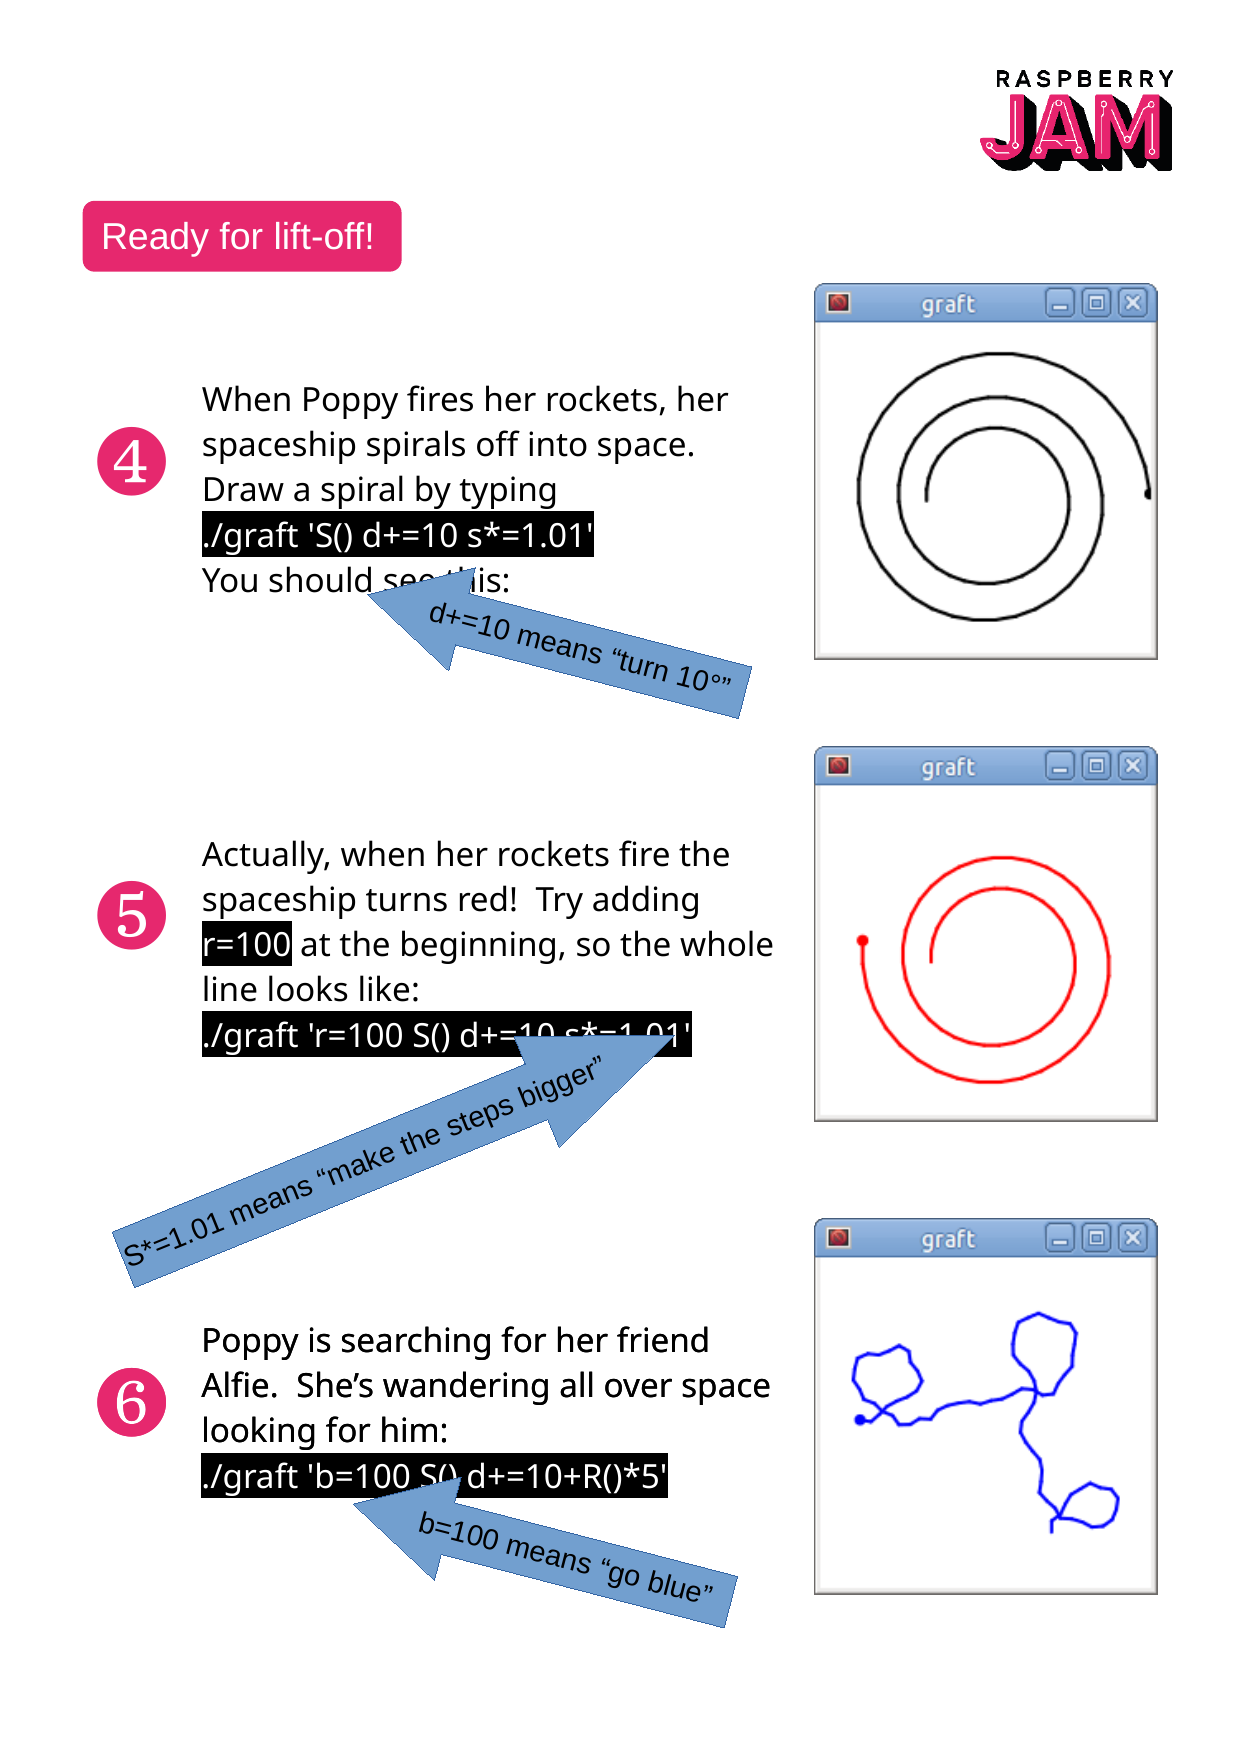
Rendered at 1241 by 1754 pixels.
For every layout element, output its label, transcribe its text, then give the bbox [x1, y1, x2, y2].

picture [980, 70, 1173, 172]
text_box When Poppy fires her rockets, her spaceship spirals off into space. Draw a spiral by typing ./graft 'S() d+=10 s*=1.01' You should see this: [187, 368, 792, 576]
text_box Poppy is searching for her friend Alfie. She’s wandering all over space looking for him: ./graft 'b=100 S() d+=10+R()*5' [189, 1309, 792, 1479]
picture [814, 1218, 1158, 1595]
text_box Actually, when her rockets fire the spaceship turns red! Try adding r=100 at the beginning, so the whole line looks like: ./graft 'r=100 S() d+=10 s*=1.01' [187, 823, 792, 1031]
text_box b=100 means “go blue” [353, 1477, 738, 1628]
picture [814, 283, 1158, 660]
text_box ❹ [76, 360, 189, 546]
text_box ❻ [75, 1301, 189, 1488]
text_box S*=1.01 means “make the steps bigger” [112, 1035, 675, 1288]
text_box ❺ [76, 814, 189, 1001]
picture [814, 746, 1158, 1123]
text_box d+=10 means “turn 10°” [367, 567, 752, 719]
text_box Ready for lift-off! [82, 200, 402, 272]
